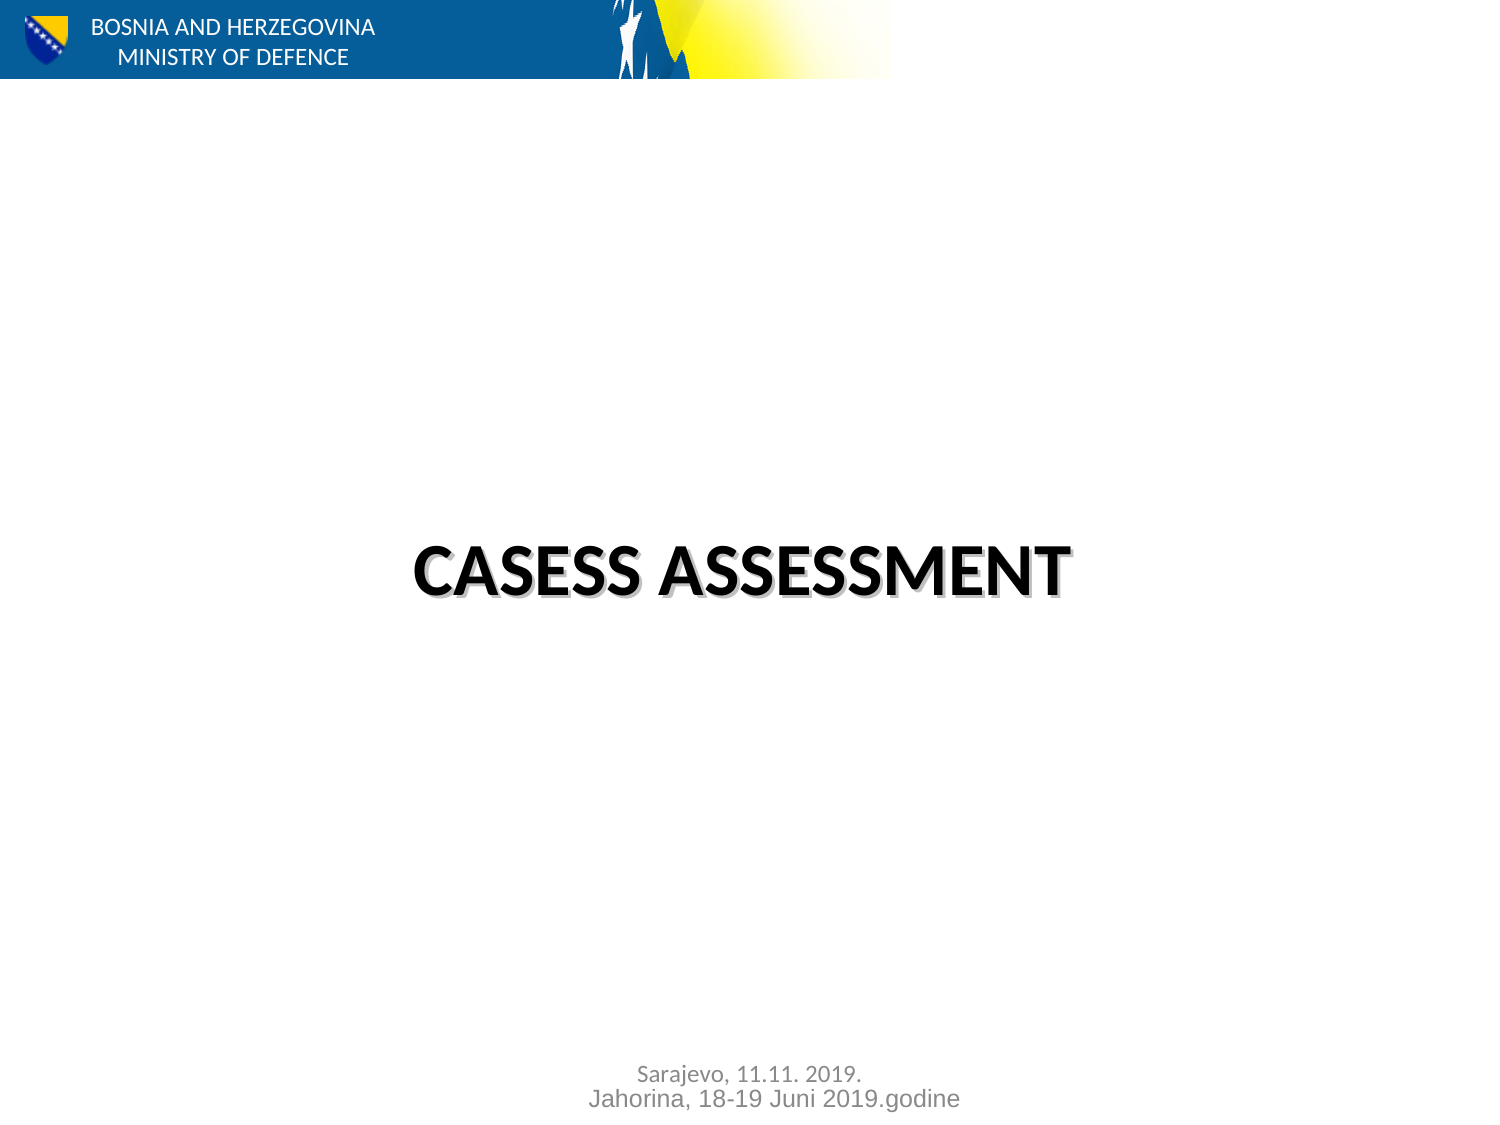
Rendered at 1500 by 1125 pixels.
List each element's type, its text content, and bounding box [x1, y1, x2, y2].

picture [0, 0, 1500, 79]
text_box CASESS ASSESSMENT [105, 445, 1381, 687]
text_box Sarajevo, 11.11. 2019. [512, 1042, 988, 1103]
text_box Jahorina, 18-19 Juni 2019.godine [537, 1067, 1013, 1125]
